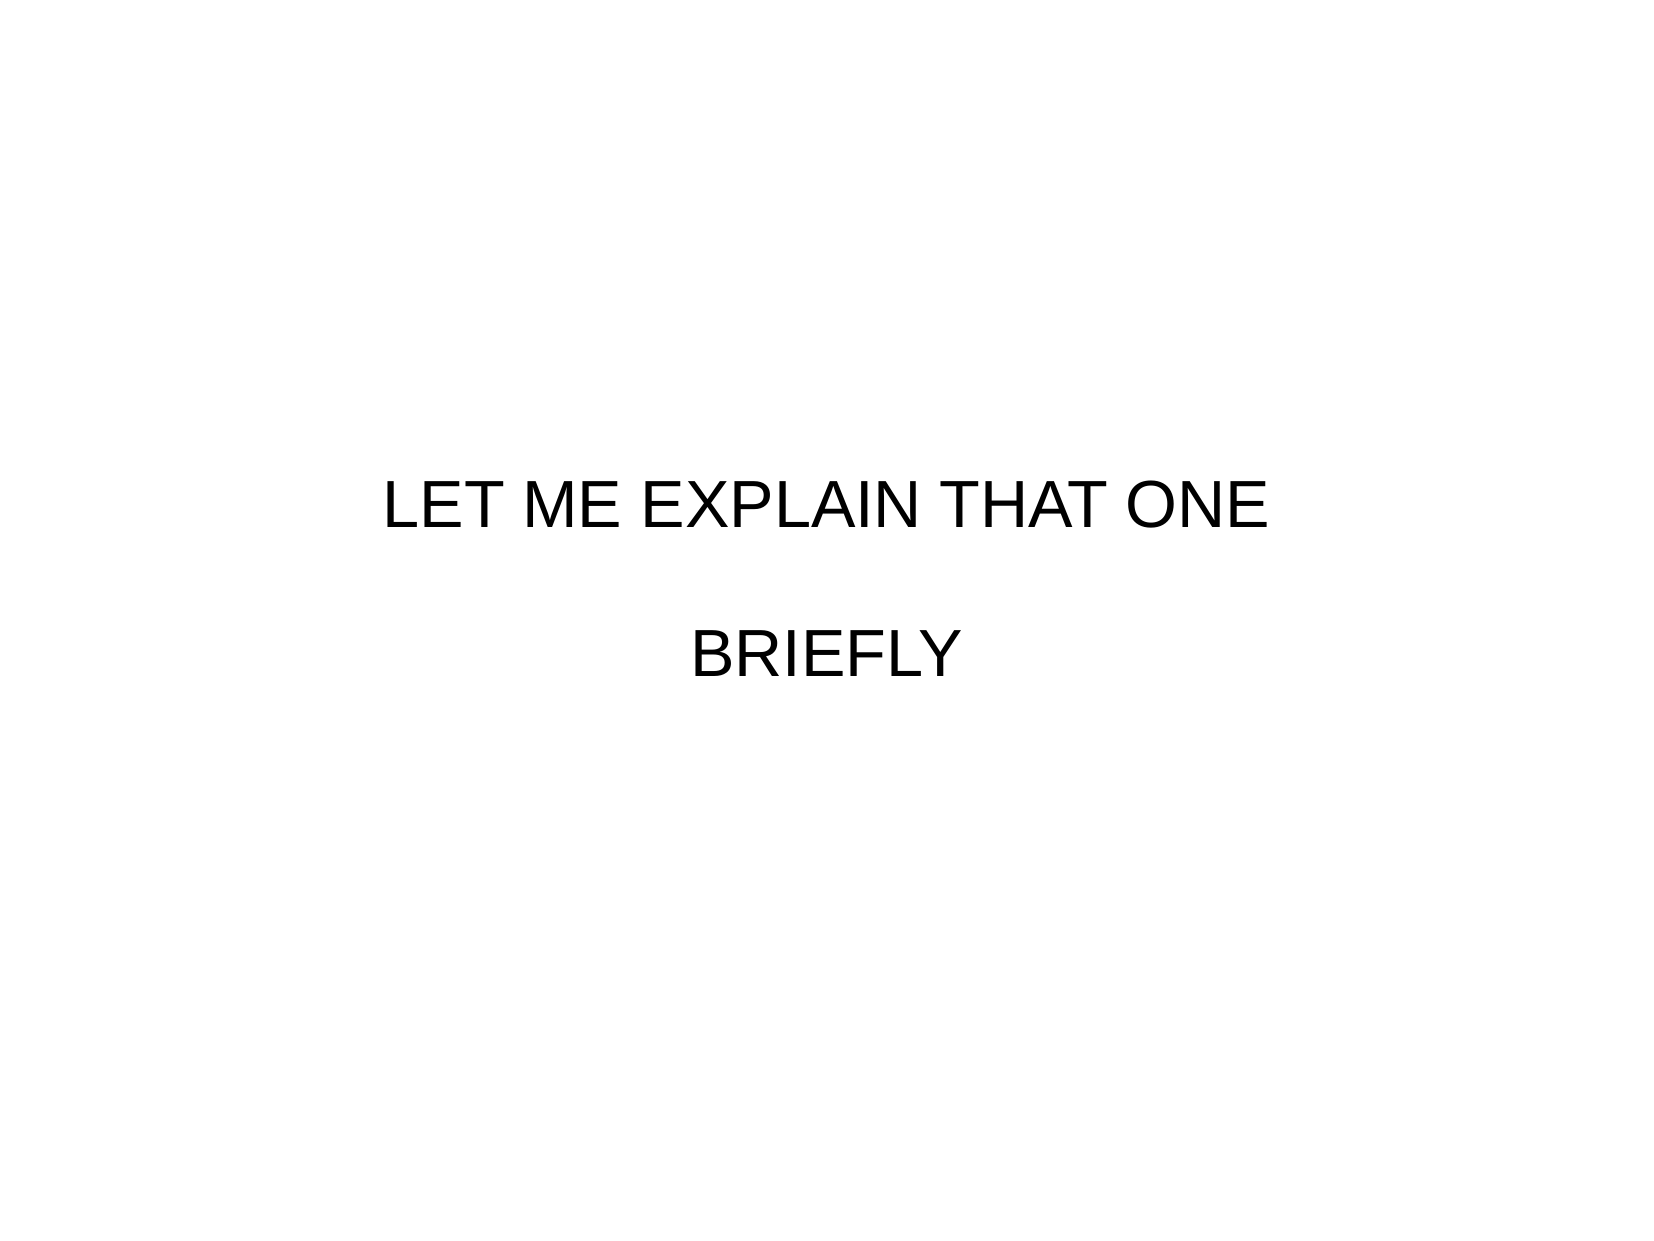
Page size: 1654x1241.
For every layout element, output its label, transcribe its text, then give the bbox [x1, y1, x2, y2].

subtitle LET ME EXPLAIN THAT ONE BRIEFLY [82, 49, 1571, 1109]
